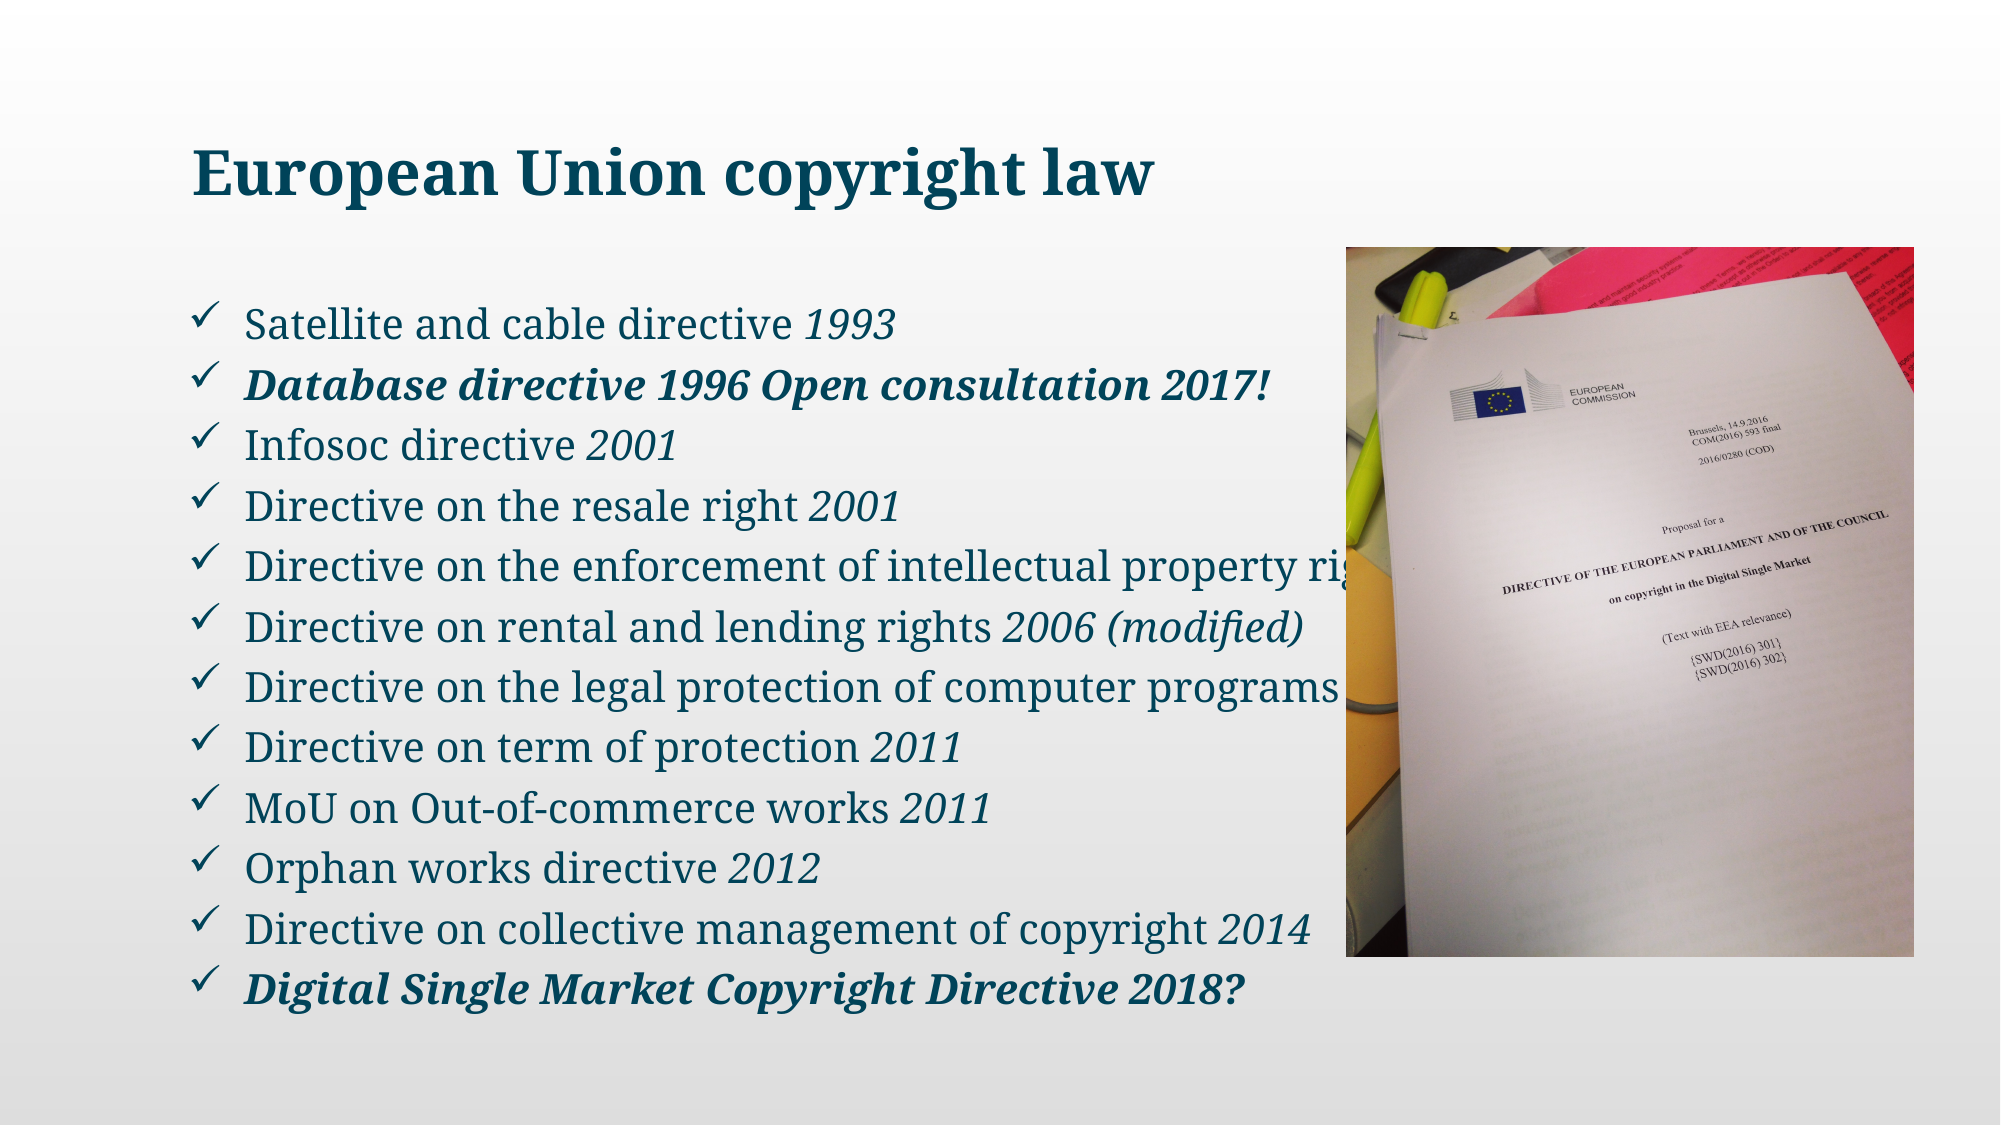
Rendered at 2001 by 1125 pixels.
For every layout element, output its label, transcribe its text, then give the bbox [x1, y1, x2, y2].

picture [1346, 247, 1914, 957]
title European Union copyright law [177, 125, 1406, 232]
list Satellite and cable directive 1993 Database directive 1996 Open consultation 2017! Infosoc directive 2001 Directive on the resale right 2001 Directive on the enforcement of intellectual property rights 2004 Directive on rental and lending rights 2006 (modified) Directive on the legal protection of computer programs 2009 Directive on term of protection 2011 MoU on Out-of-commerce works 2011 Orphan works directive 2012 Directive on collective management of copyright 2014 Digital Single Market Copyright Directive 2018? [173, 290, 2000, 1059]
